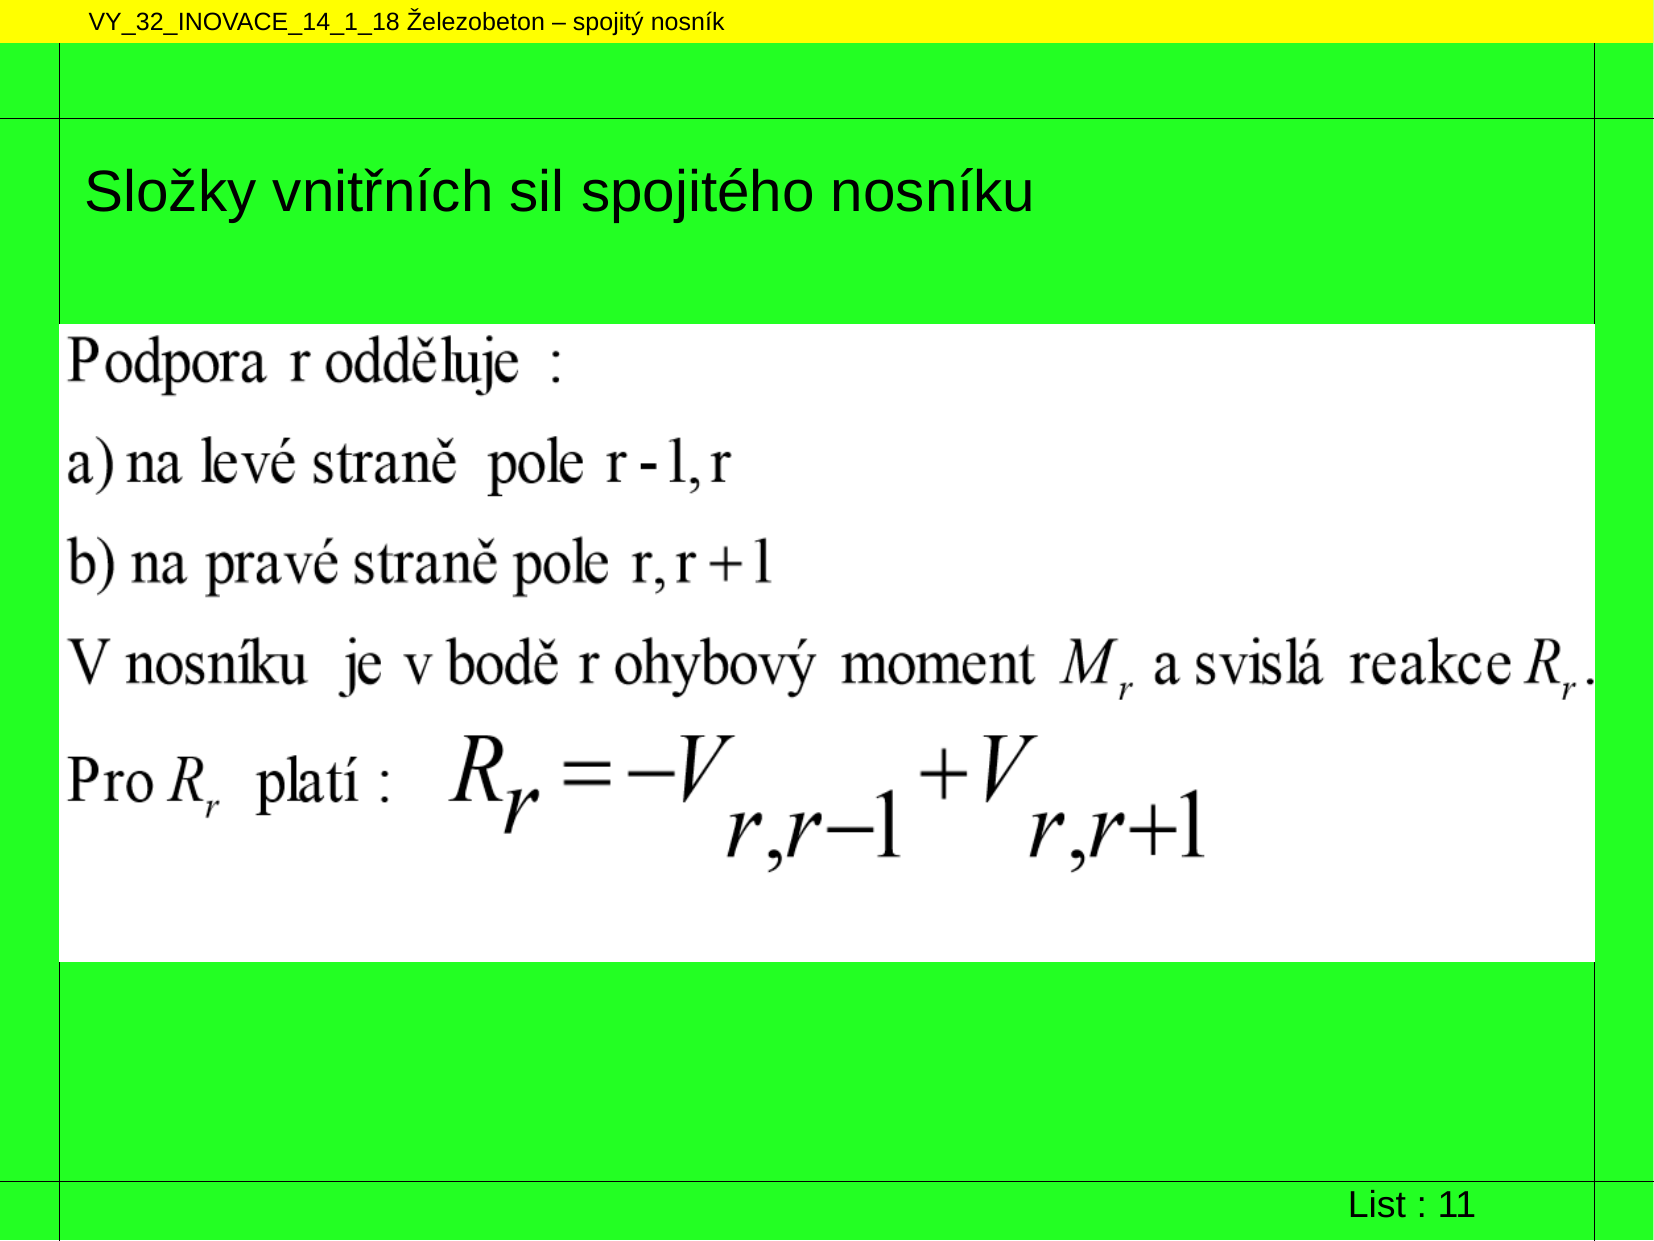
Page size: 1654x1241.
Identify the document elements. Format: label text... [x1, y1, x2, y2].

picture [59, 324, 1595, 962]
text_box VY_32_INOVACE_14_1_18 Železobeton – spojitý nosník [0, 0, 1654, 43]
text_box Složky vnitřních sil spojitého nosníku [70, 150, 1595, 231]
text_box List : <číslo> [1357, 1176, 1599, 1241]
